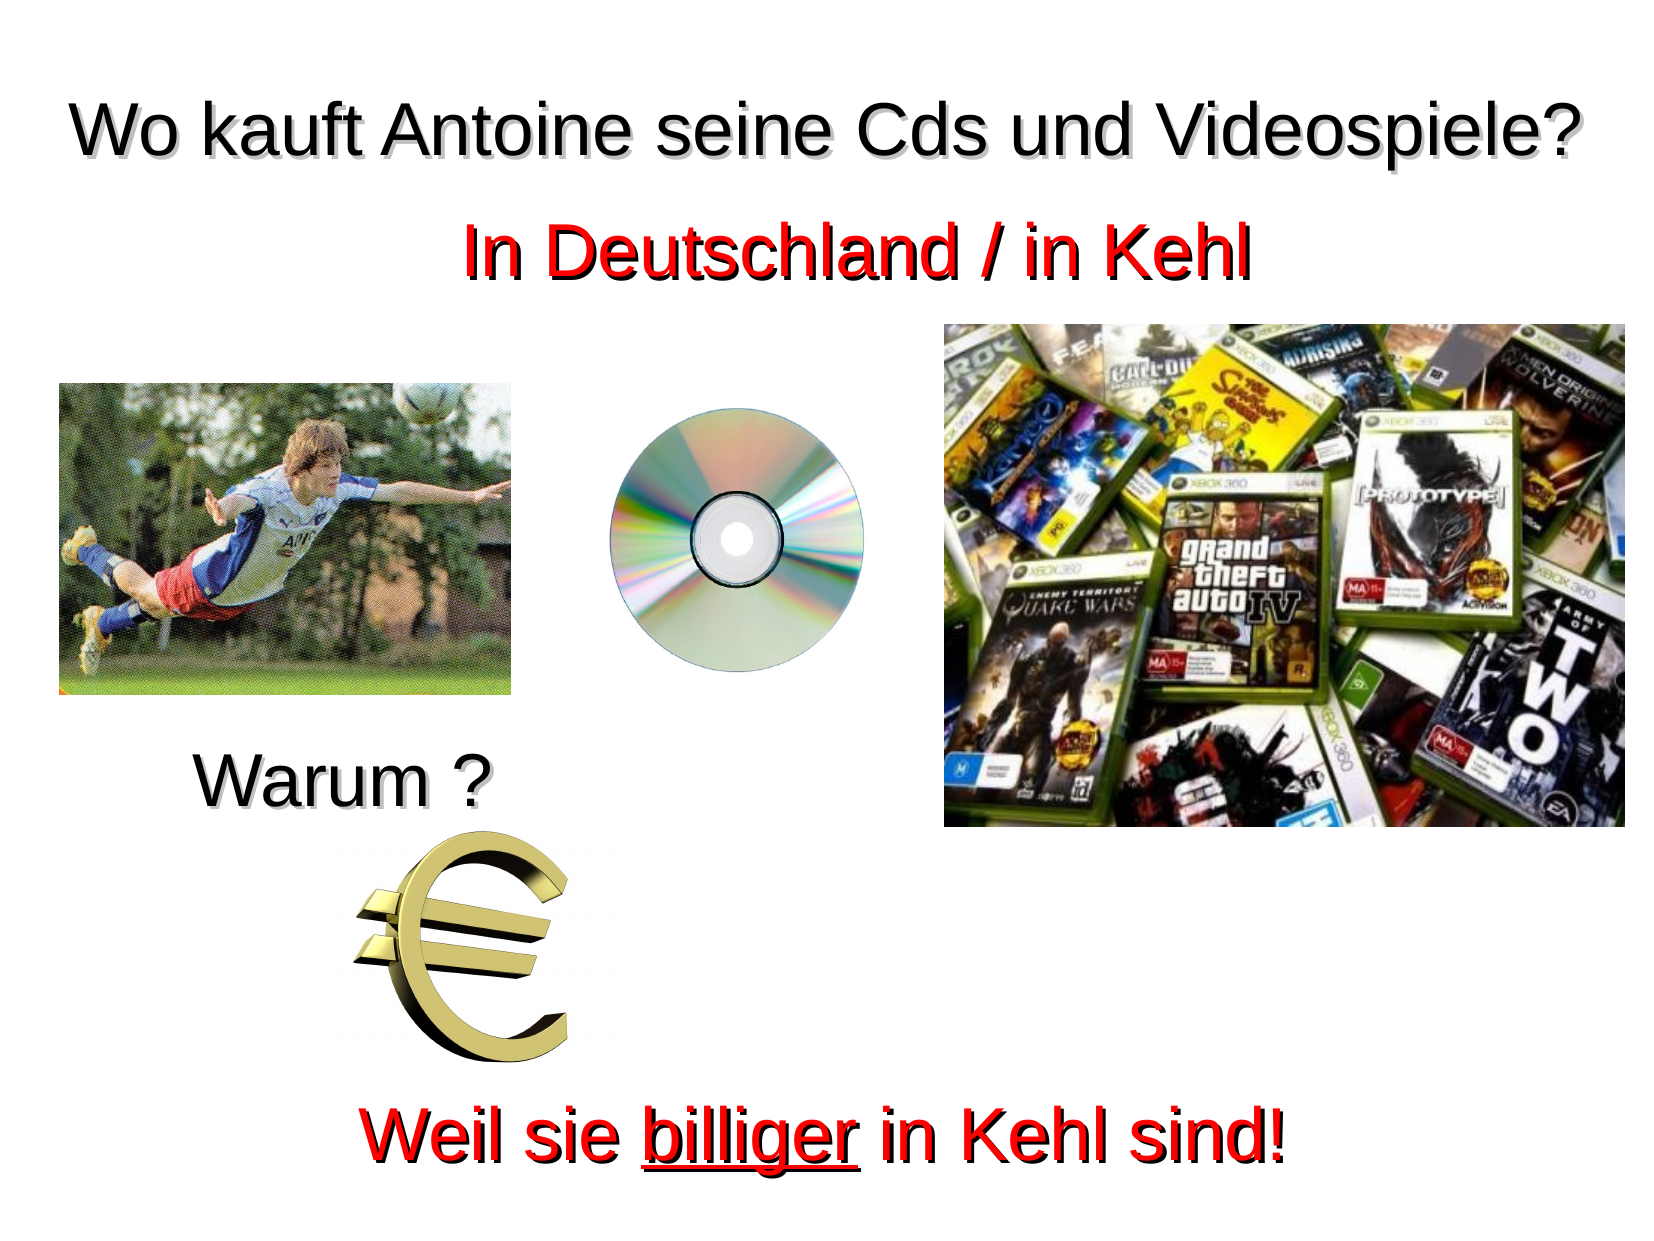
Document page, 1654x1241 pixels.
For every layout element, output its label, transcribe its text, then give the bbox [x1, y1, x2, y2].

picture [324, 826, 621, 1066]
title Wo kauft Antoine seine Cds und Videospiele? [29, 52, 1625, 207]
picture [526, 324, 1625, 827]
text_box In Deutschland / in Kehl [295, 177, 1418, 325]
text_box Weil sie billiger in Kehl sind! [140, 1092, 1506, 1177]
picture [59, 383, 511, 695]
text_box Warum ? [154, 738, 532, 823]
